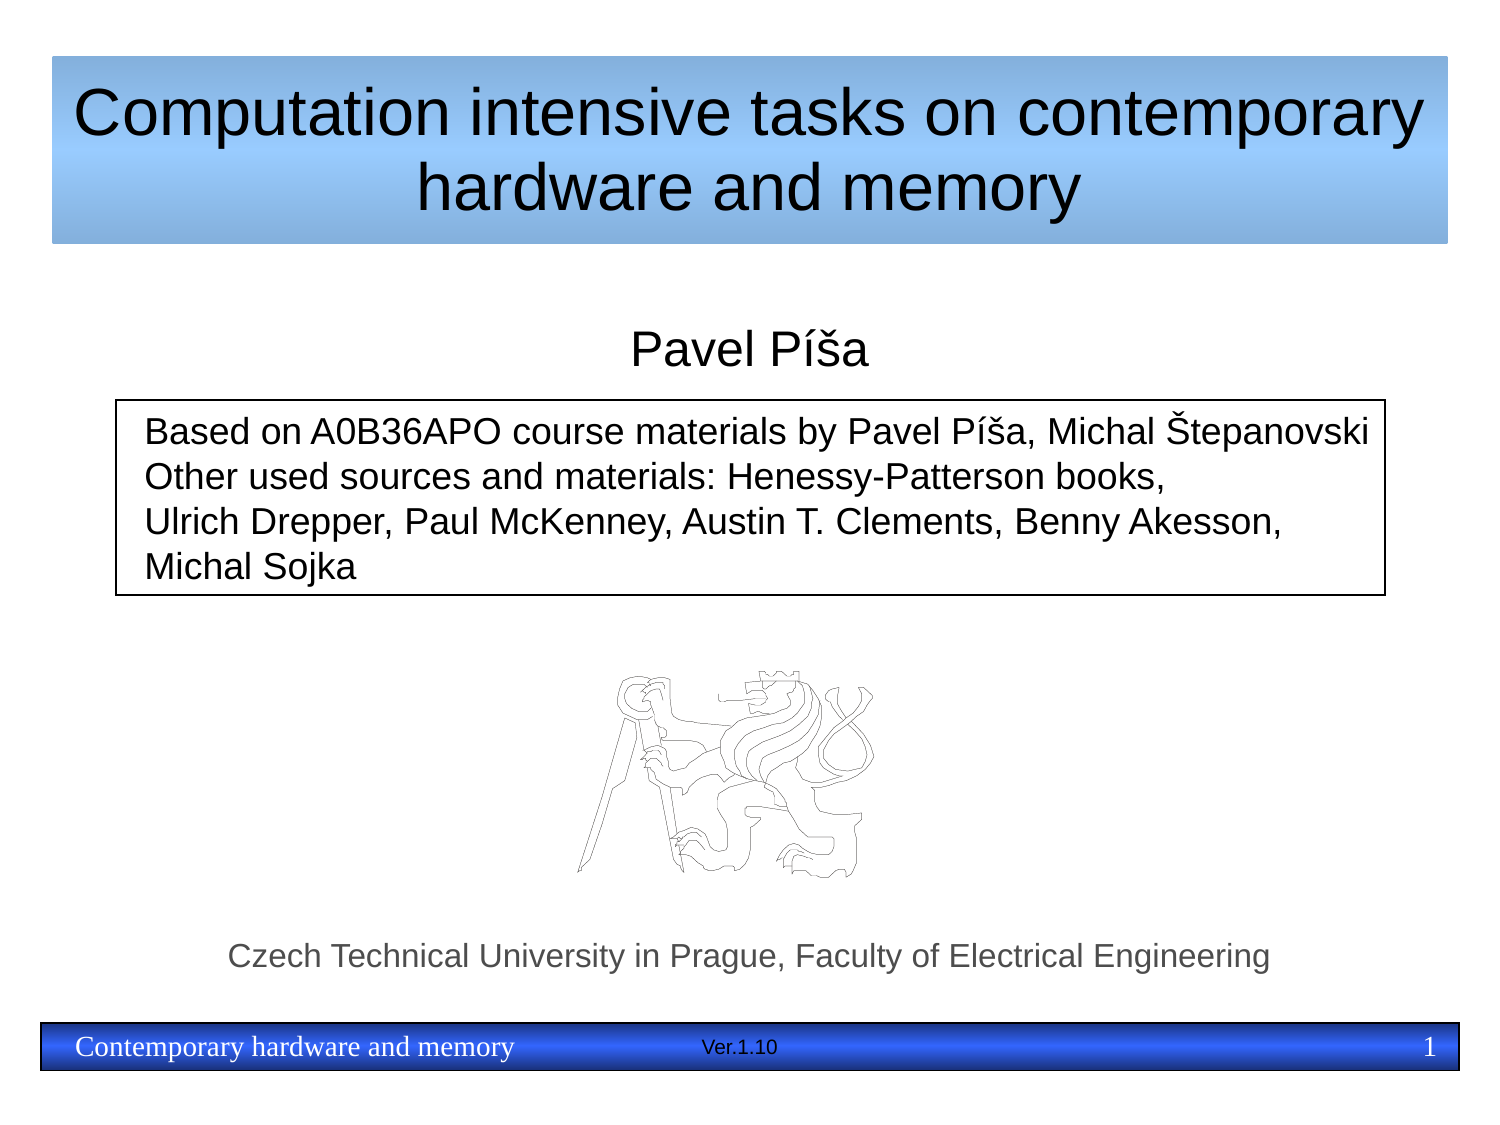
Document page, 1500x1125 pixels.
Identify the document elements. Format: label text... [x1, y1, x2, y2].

text_box Ver.1.10 [686, 1028, 805, 1065]
text_box Czech Technical University in Prague, Faculty of Electrical Engineering [199, 926, 1301, 983]
text_box Pavel Píša [53, 309, 1447, 385]
chart [574, 668, 879, 884]
text_box Based on A0B36APO course materials by Pavel Píša, Michal Štepanovski Other used sources and materials: Henessy-Patterson books, Ulrich Drepper, Paul McKenney, Austin T. Clements, Benny Akesson, Michal Sojka [116, 399, 1385, 596]
title Computation intensive tasks on contemporary hardware and memory [52, 56, 1448, 244]
